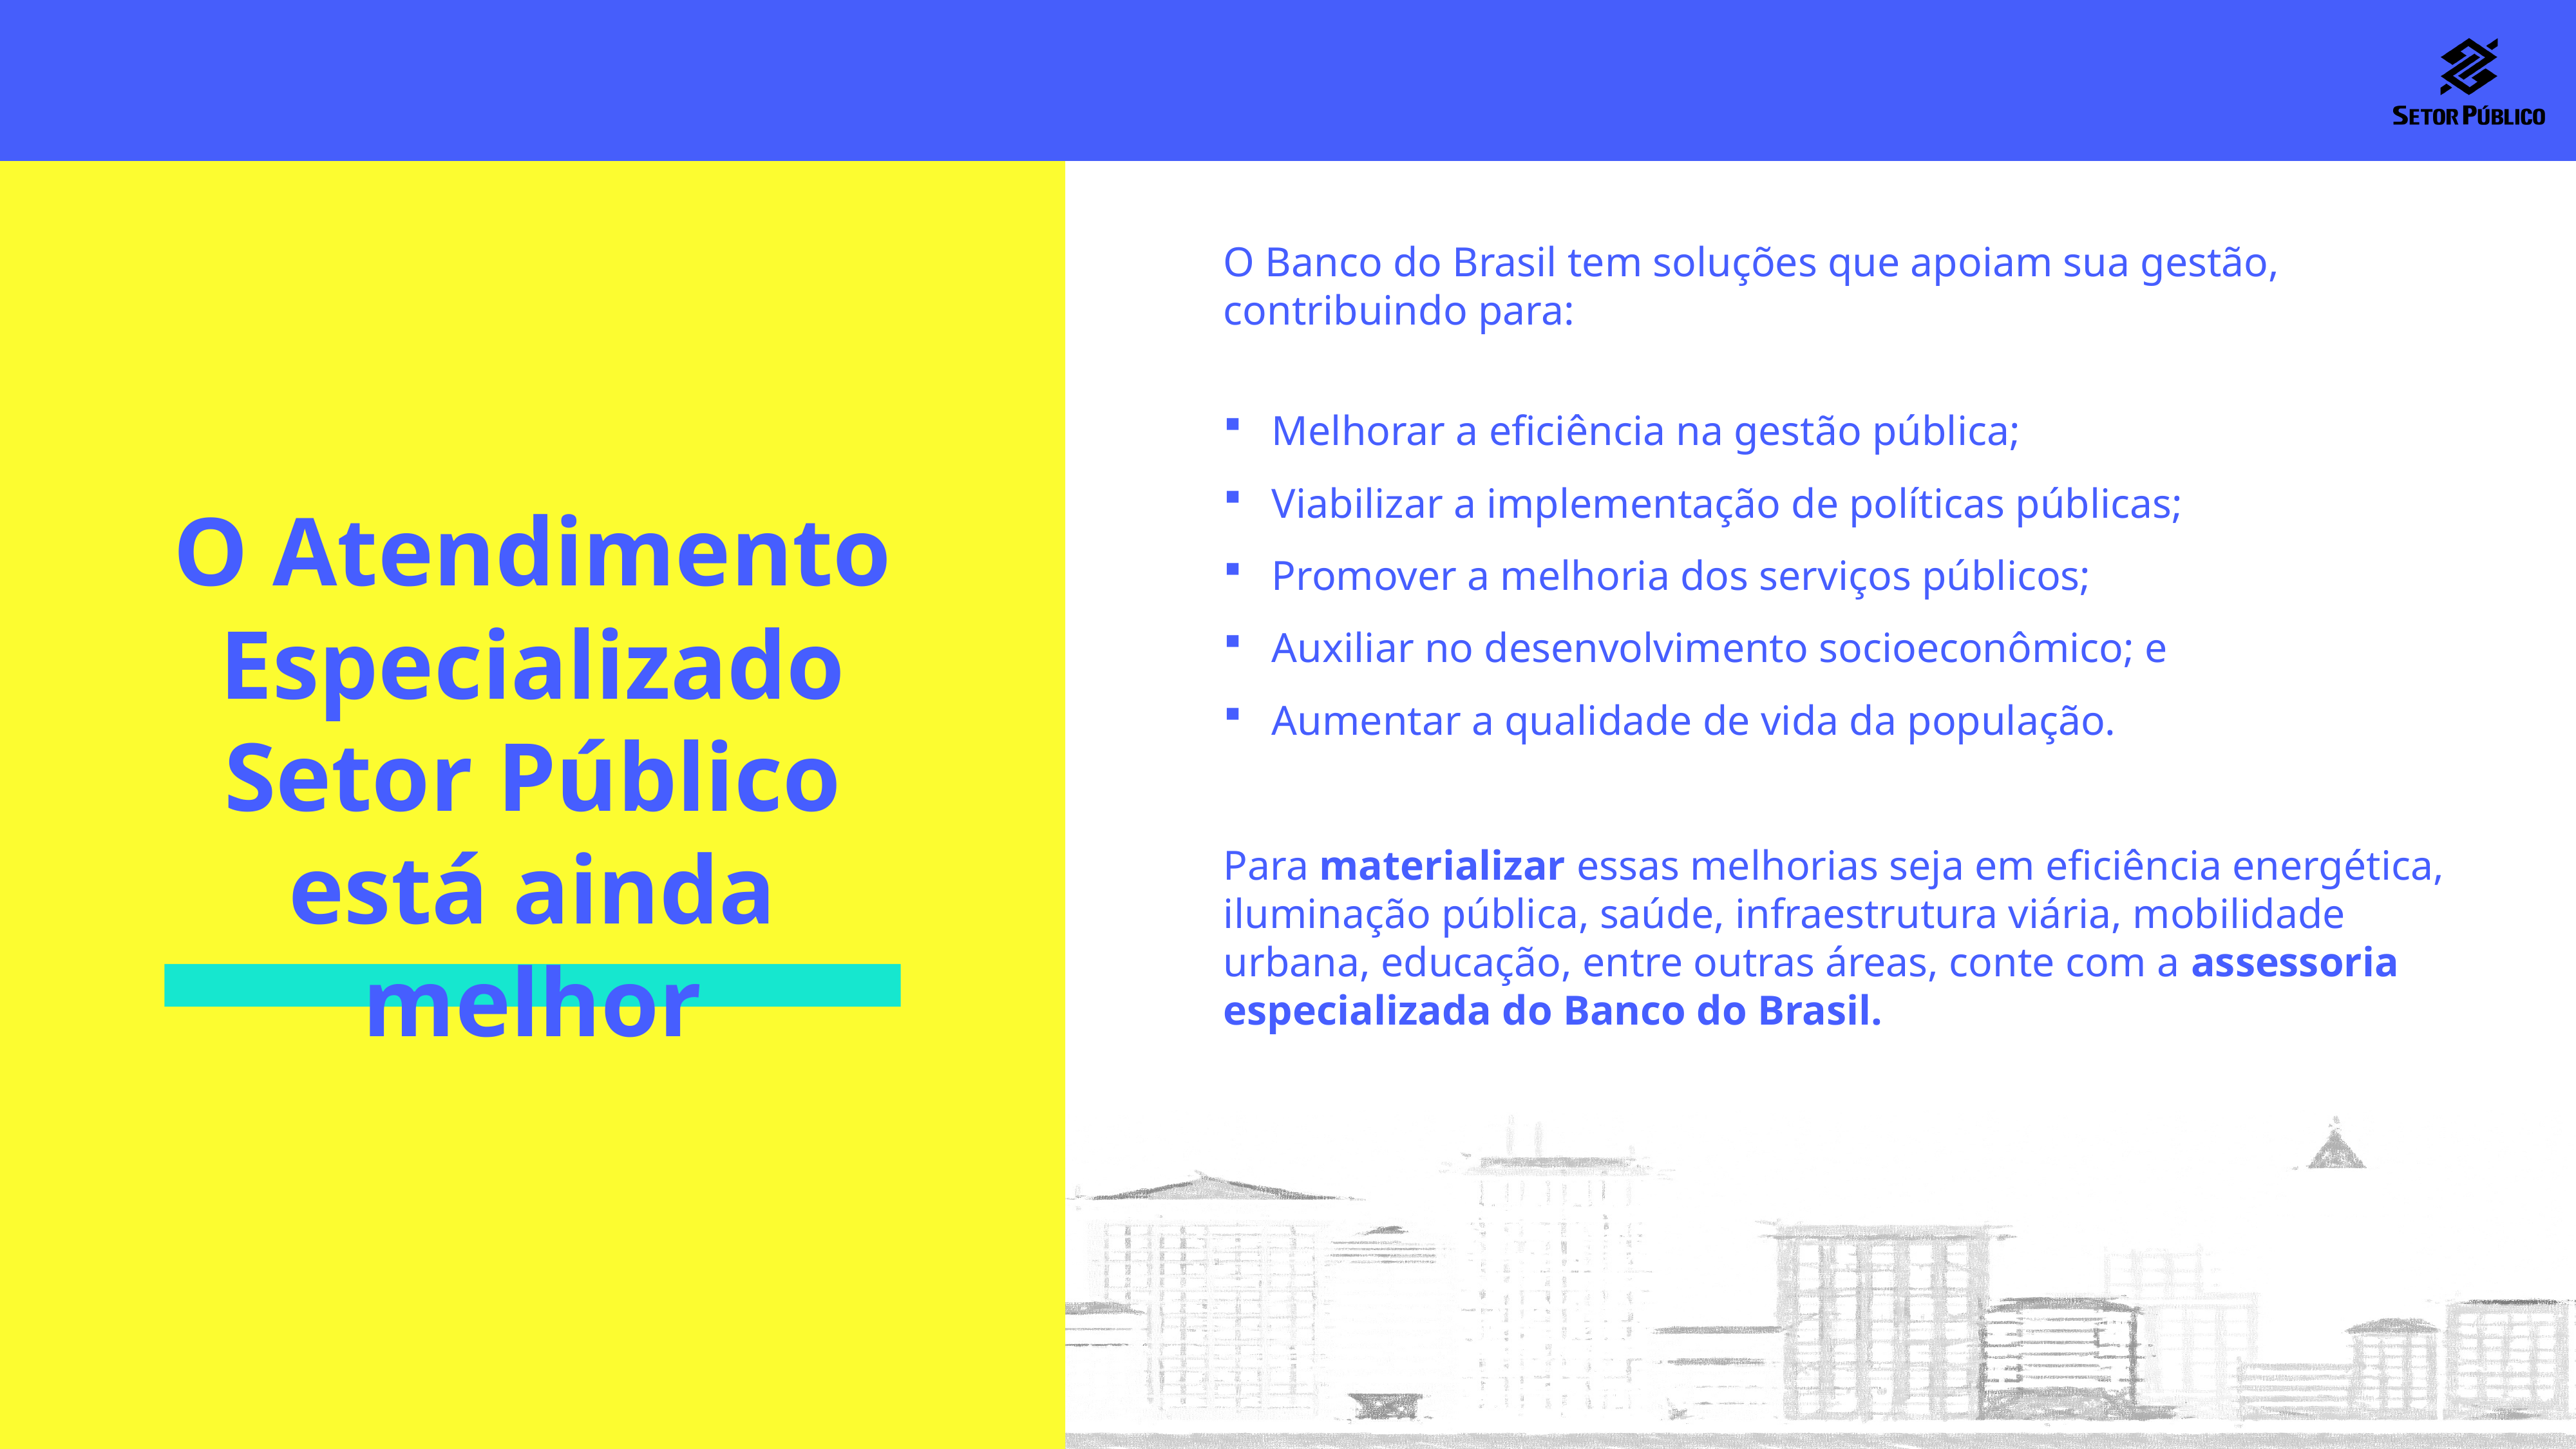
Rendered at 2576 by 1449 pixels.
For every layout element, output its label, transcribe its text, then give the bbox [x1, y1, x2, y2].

picture [2393, 38, 2545, 125]
picture [1066, 1110, 2576, 1449]
text_box [0, 0, 2576, 1449]
text_box O Banco do Brasil tem soluções que apoiam sua gestão, contribuindo para: Melhorar a eficiência na gestão pública; Viabilizar a implementação de políticas públicas; Promover a melhoria dos serviços públicos; Auxiliar no desenvolvimento socioeconômico; e Aumentar a qualidade de vida da população. Para materializar essas melhorias seja em eficiência energética, iluminação pública, saúde, infraestrutura viária, mobilidade urbana, educação, entre outras áreas, conte com a assessoria especializada do Banco do Brasil. [1218, 231, 2451, 1135]
text_box O Atendimento Especializado Setor Público está ainda melhor [139, 486, 926, 1061]
